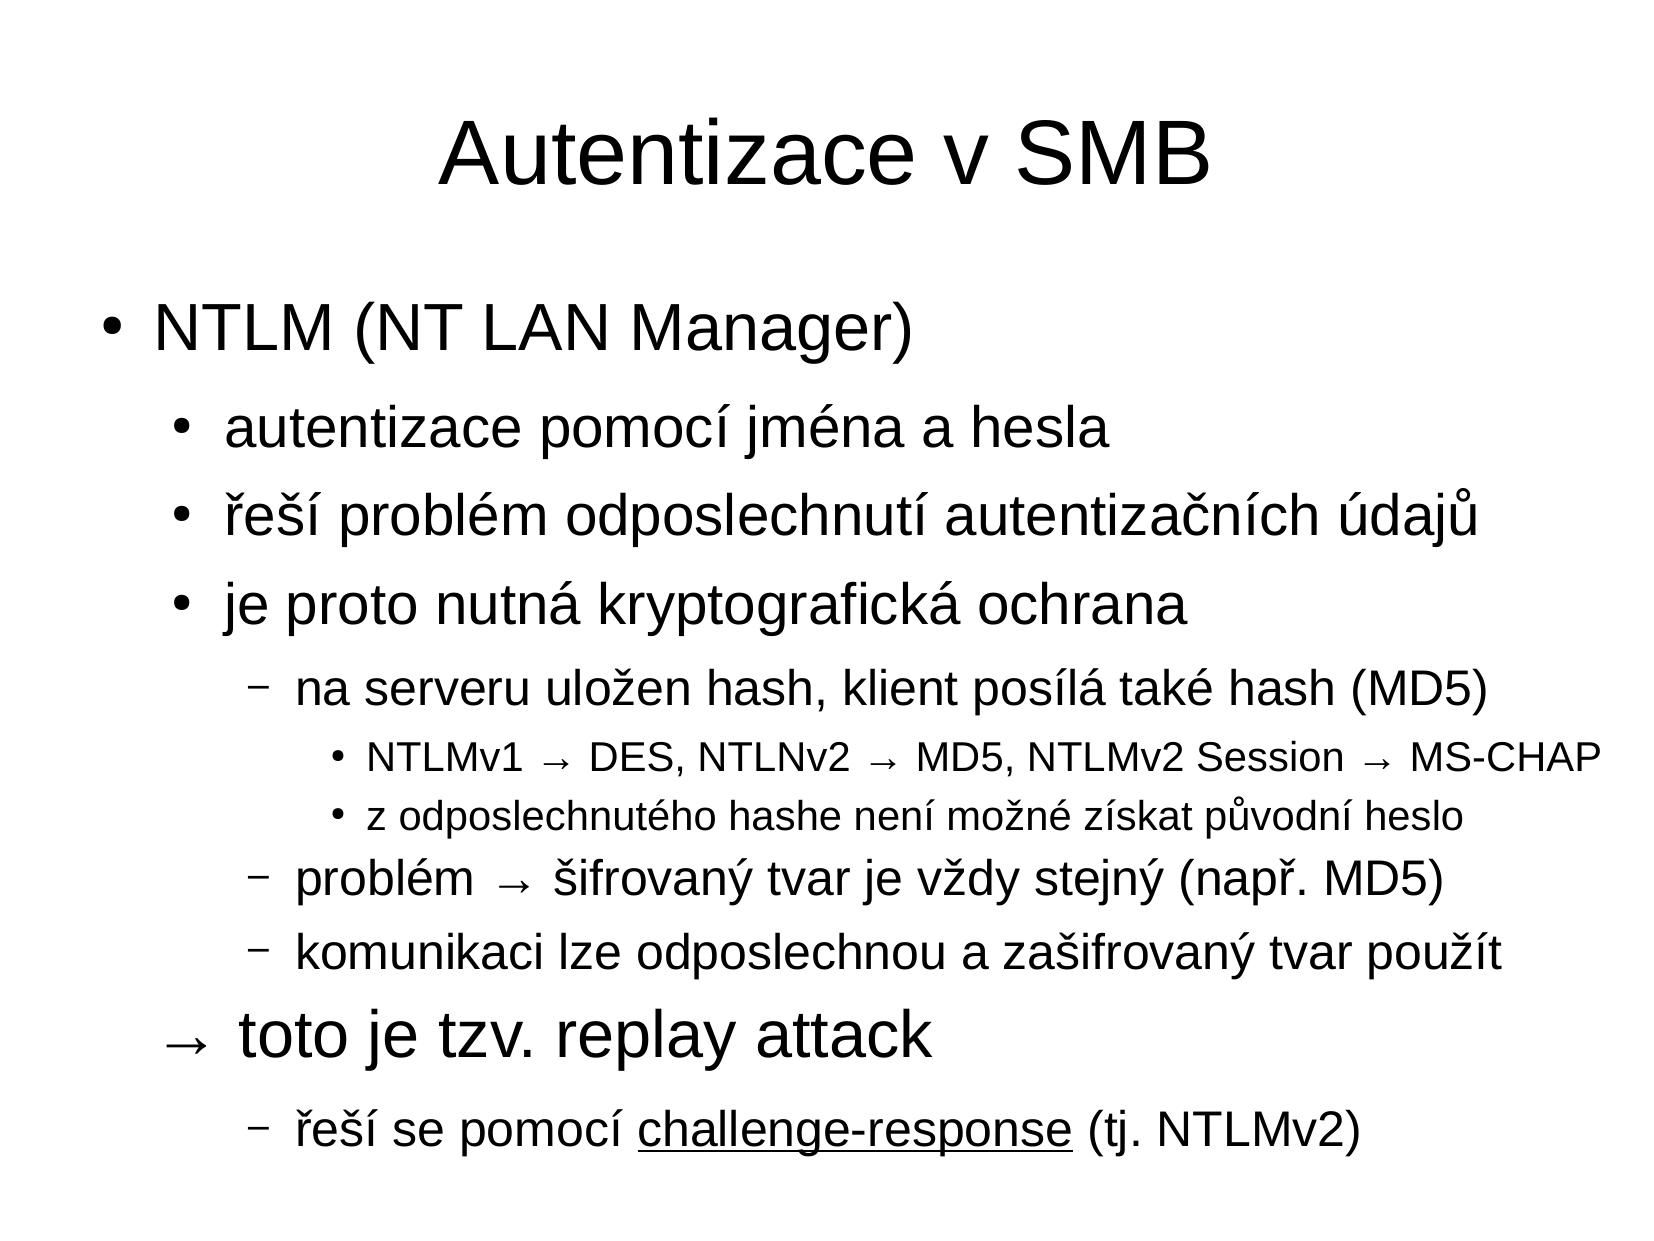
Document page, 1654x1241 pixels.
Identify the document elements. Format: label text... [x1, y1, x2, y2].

list NTLM (NT LAN Manager) autentizace pomocí jména a hesla řeší problém odposlechnutí autentizačních údajů je proto nutná kryptografická ochrana na serveru uložen hash, klient posílá také hash (MD5) NTLMv1 → DES, NTLNv2 → MD5, NTLMv2 Session → MS-CHAP z odposlechnutého hashe není možné získat původní heslo problém → šifrovaný tvar je vždy stejný (např. MD5) komunikaci lze odposlechnou a zašifrovaný tvar použít → toto je tzv. replay attack řeší se pomocí challenge-response (tj. NTLMv2) [82, 290, 1654, 1205]
title Autentizace v SMB [82, 49, 1571, 257]
